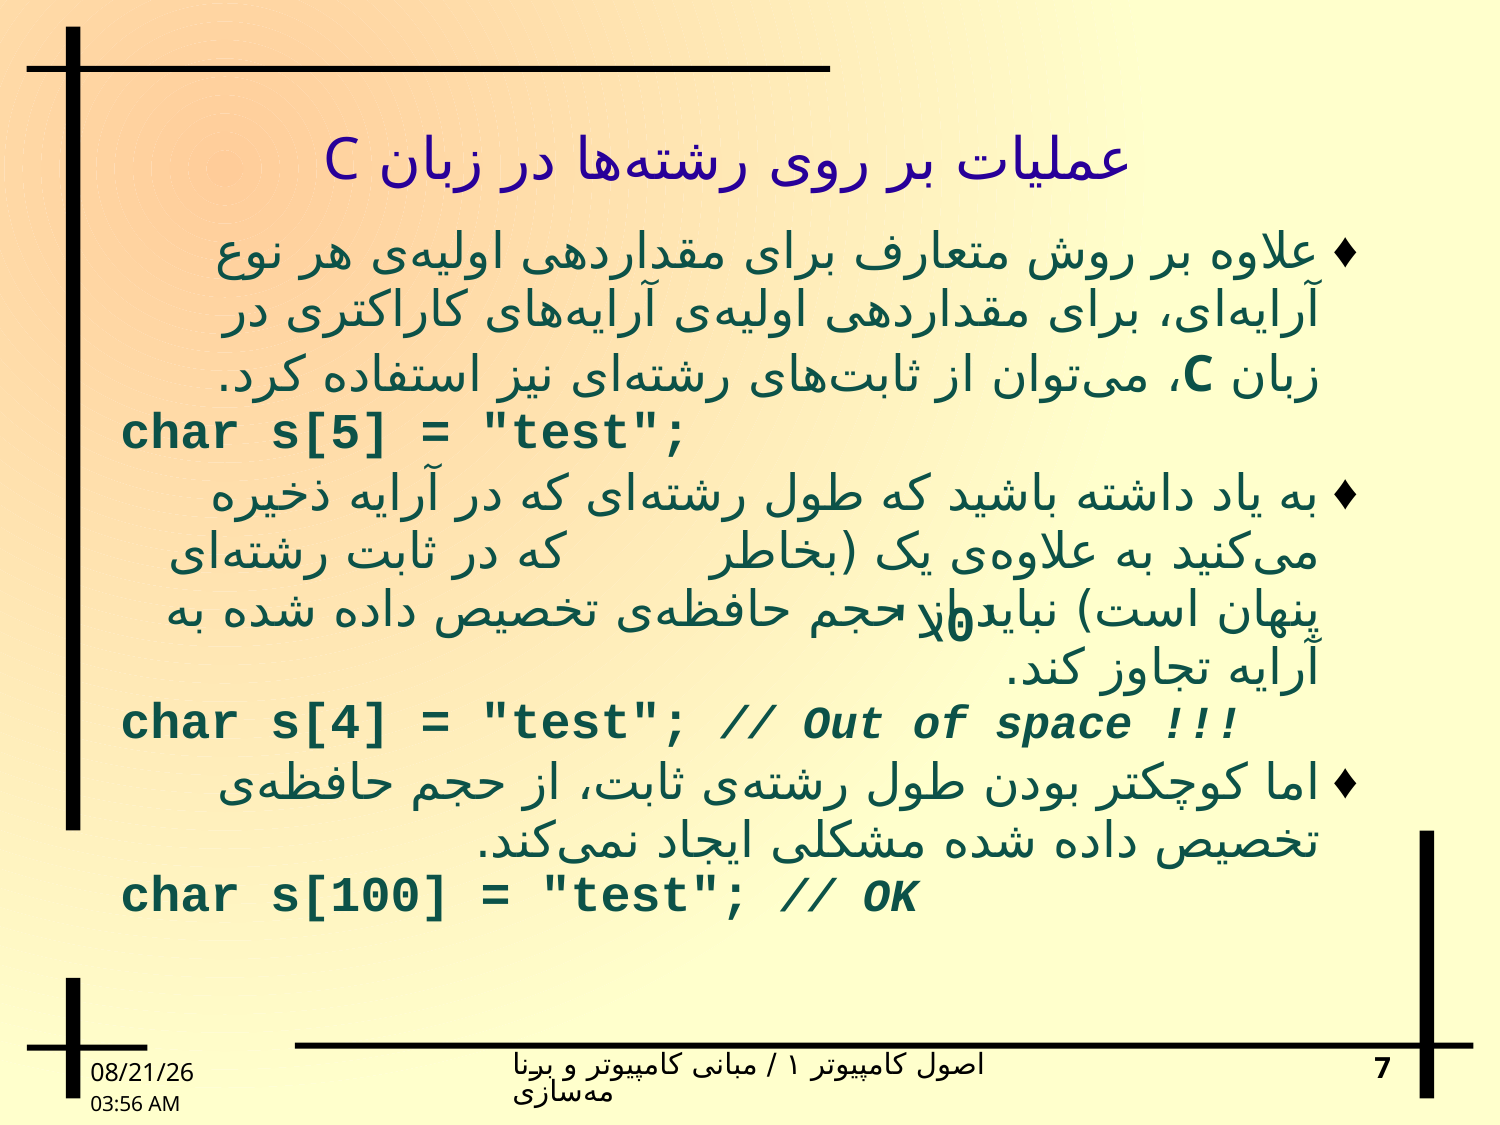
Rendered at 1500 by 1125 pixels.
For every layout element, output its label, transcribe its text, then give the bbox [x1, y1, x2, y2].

text_box '\0' [885, 600, 1025, 657]
title عملیات بر روی رشته‌ها در زبان C [113, 96, 1344, 217]
list علاوه بر روش متعارف برای مقداردهی اولیه‌ی هر نوع آرایه‌ای، برای مقداردهی اولیه‌ی آرایه‌های کاراکتری در زبان C، می‌توان از ثابت‌های رشته‌ای نیز استفاده کرد. char s[5] = "test"; به یاد داشته باشید که طول رشته‌ای که در آرایه ذخیره می‌کنید به علاوه‌ی یک (بخاطر که در ثابت رشته‌ای پنهان است) نباید از حجم حافظه‌ی تخصیص داده شده به آرایه تجاوز کند. char s[4] = "test"; // Out of space !!! اما کوچکتر بودن طول رشته‌ی ثابت، از حجم حافظه‌ی تخصیص داده شده مشکلی ایجاد نمی‌کند. char s[100] = "test"; // OK [120, 221, 1358, 1019]
